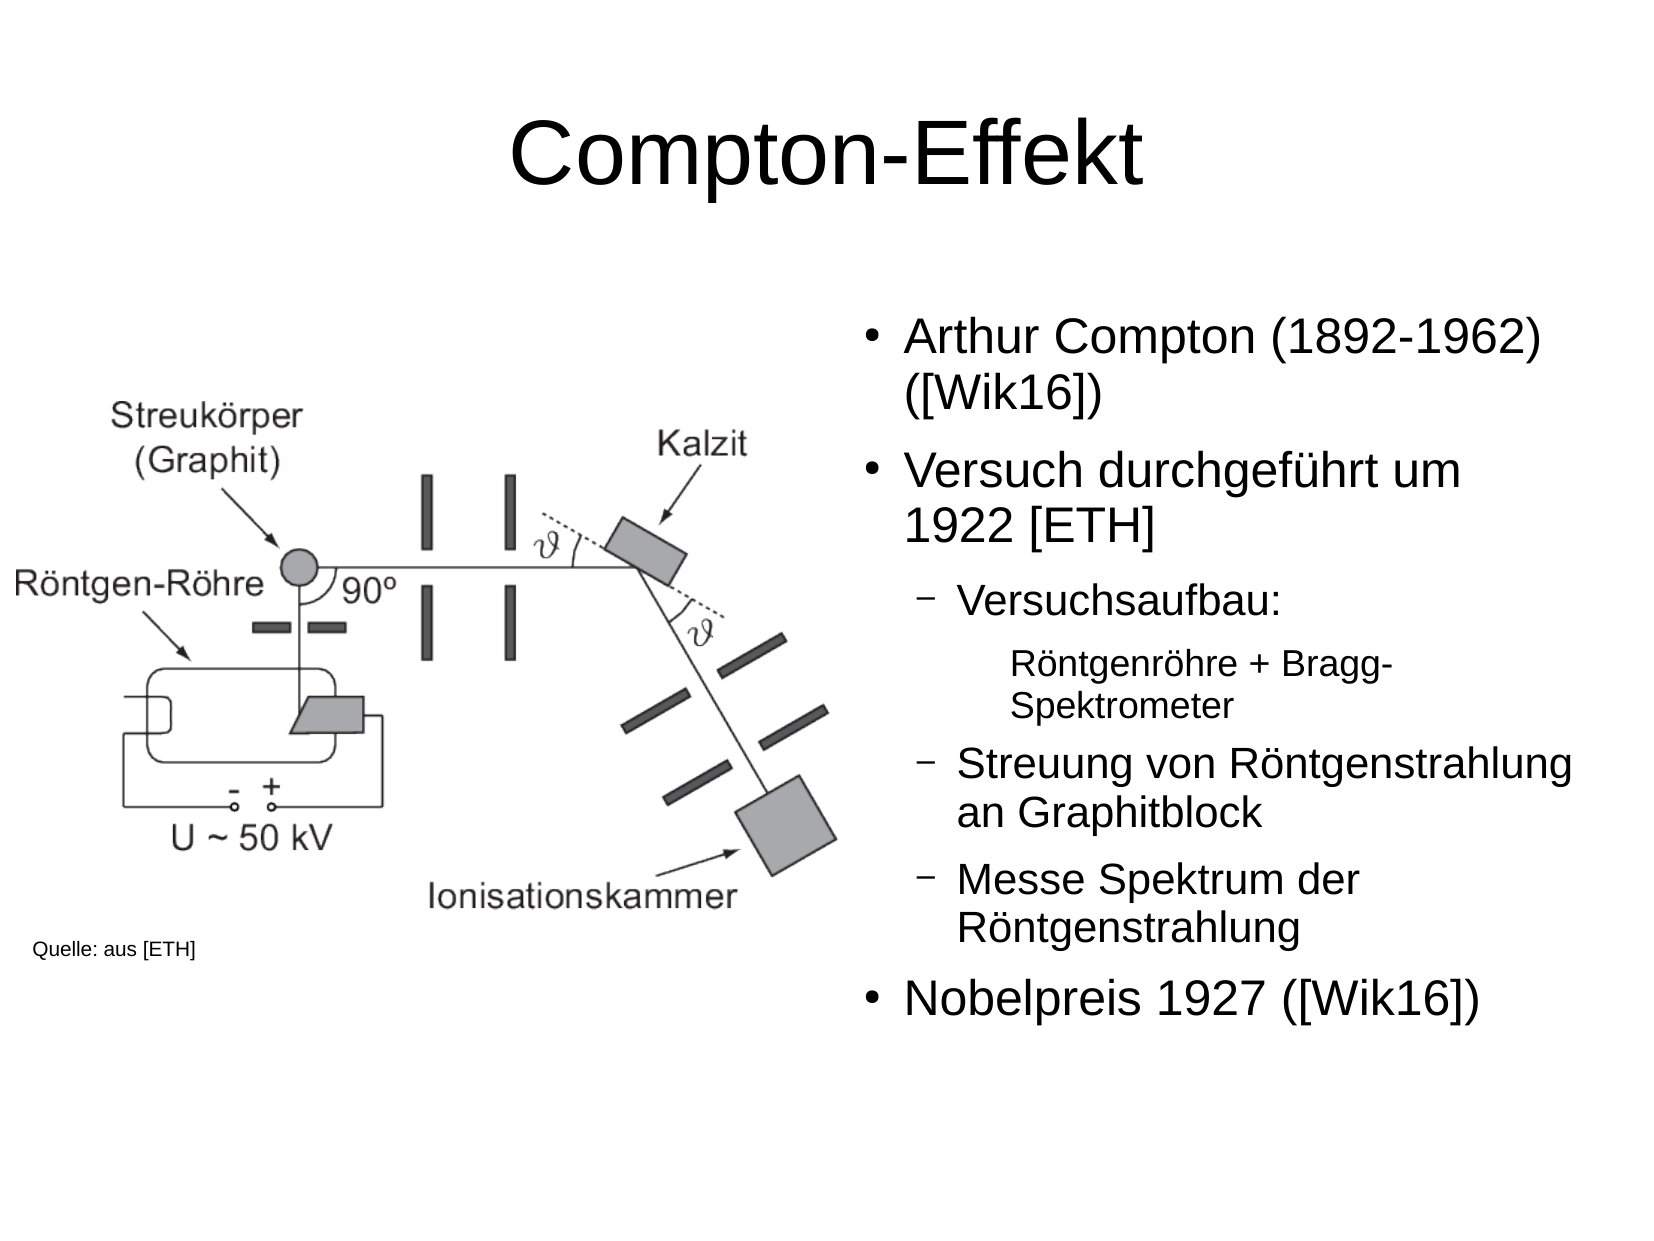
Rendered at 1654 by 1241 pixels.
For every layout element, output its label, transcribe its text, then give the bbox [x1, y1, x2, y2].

picture [16, 401, 839, 910]
list Arthur Compton (1892-1962) ([Wik16]) Versuch durchgeführt um 1922 [ETH] Versuchsaufbau: Röntgenröhre + Bragg-Spektrometer Streuung von Röntgenstrahlung an Graphitblock Messe Spektrum der Röntgenstrahlung Nobelpreis 1927 ([Wik16]) [850, 308, 1577, 1028]
title Compton-Effekt [82, 49, 1571, 257]
text_box Quelle: aus [ETH] [17, 930, 1548, 969]
